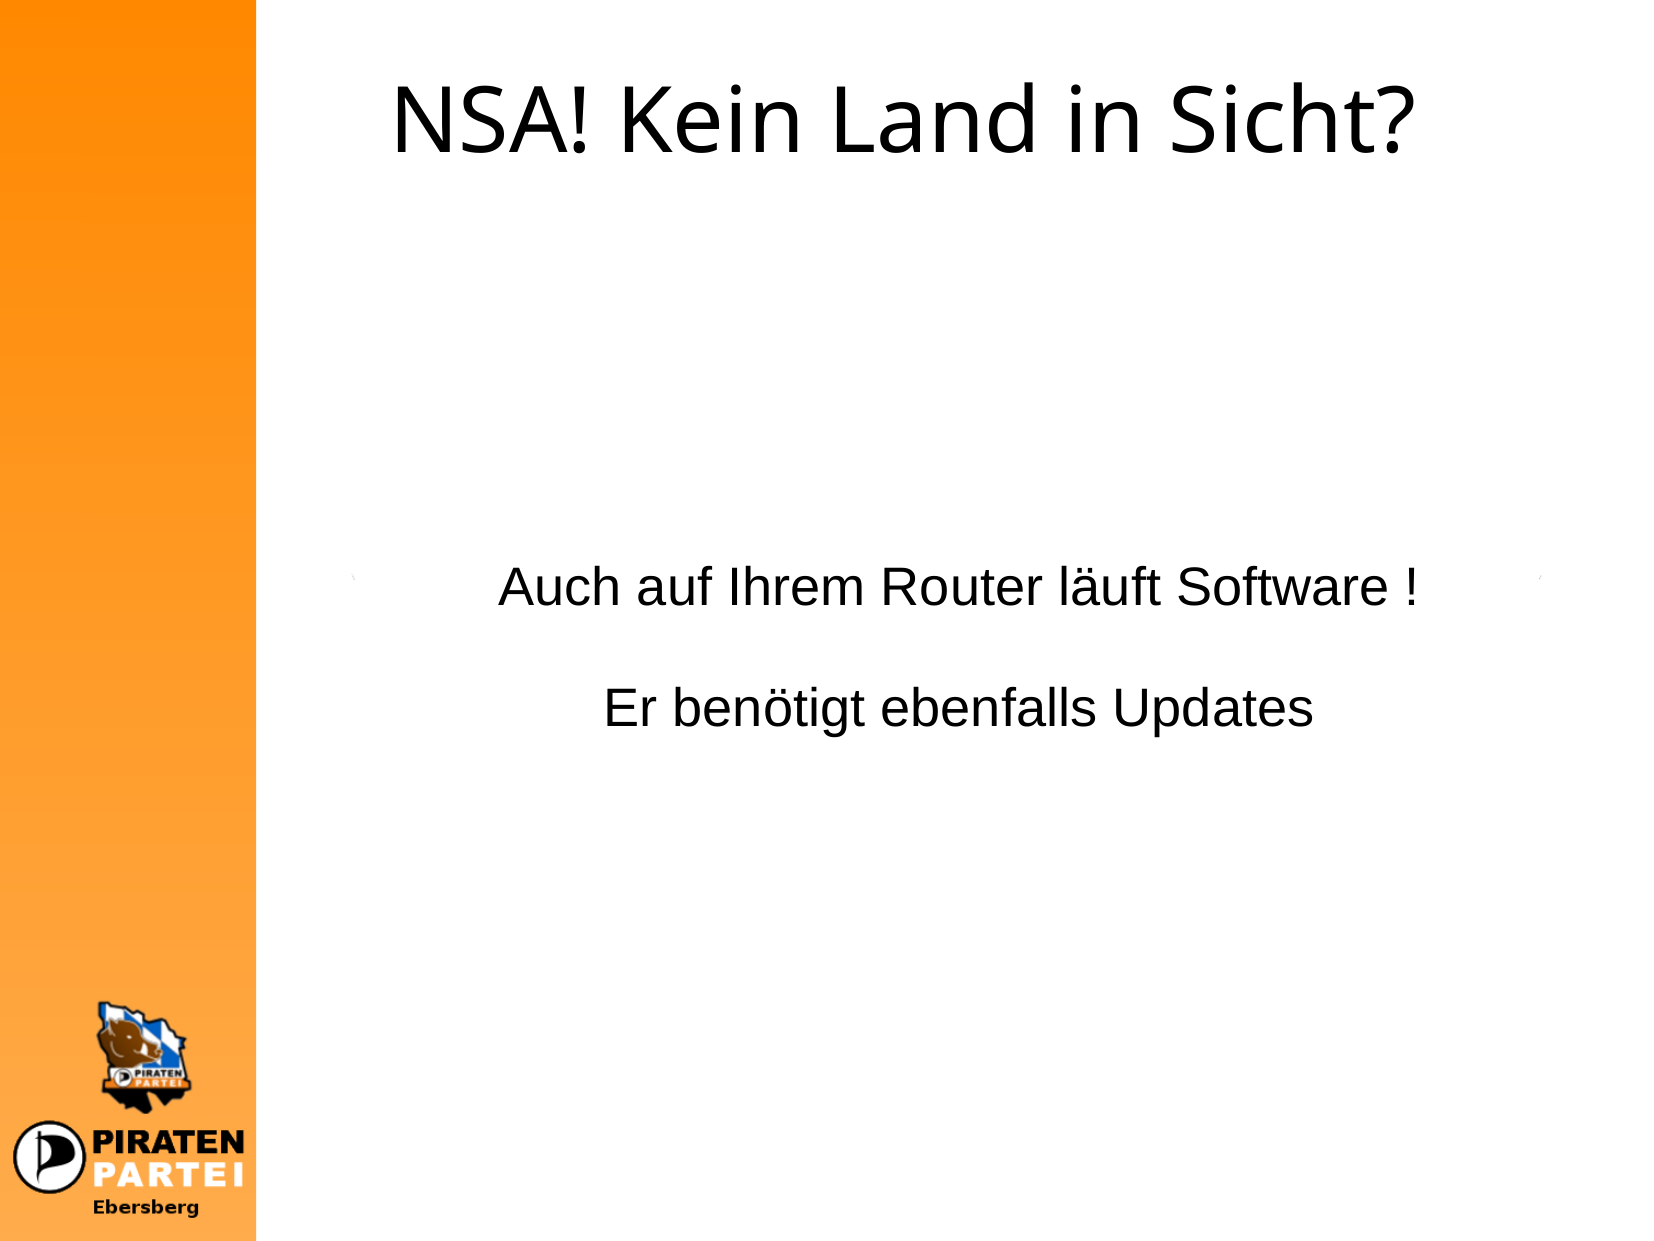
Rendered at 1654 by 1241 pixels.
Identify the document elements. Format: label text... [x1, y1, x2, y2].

picture [0, 0, 1654, 1241]
title NSA! Kein Land in Sicht? [159, 13, 1648, 222]
subtitle Auch auf Ihrem Router läuft Software ! Er benötigt ebenfalls Updates [324, 427, 1595, 928]
